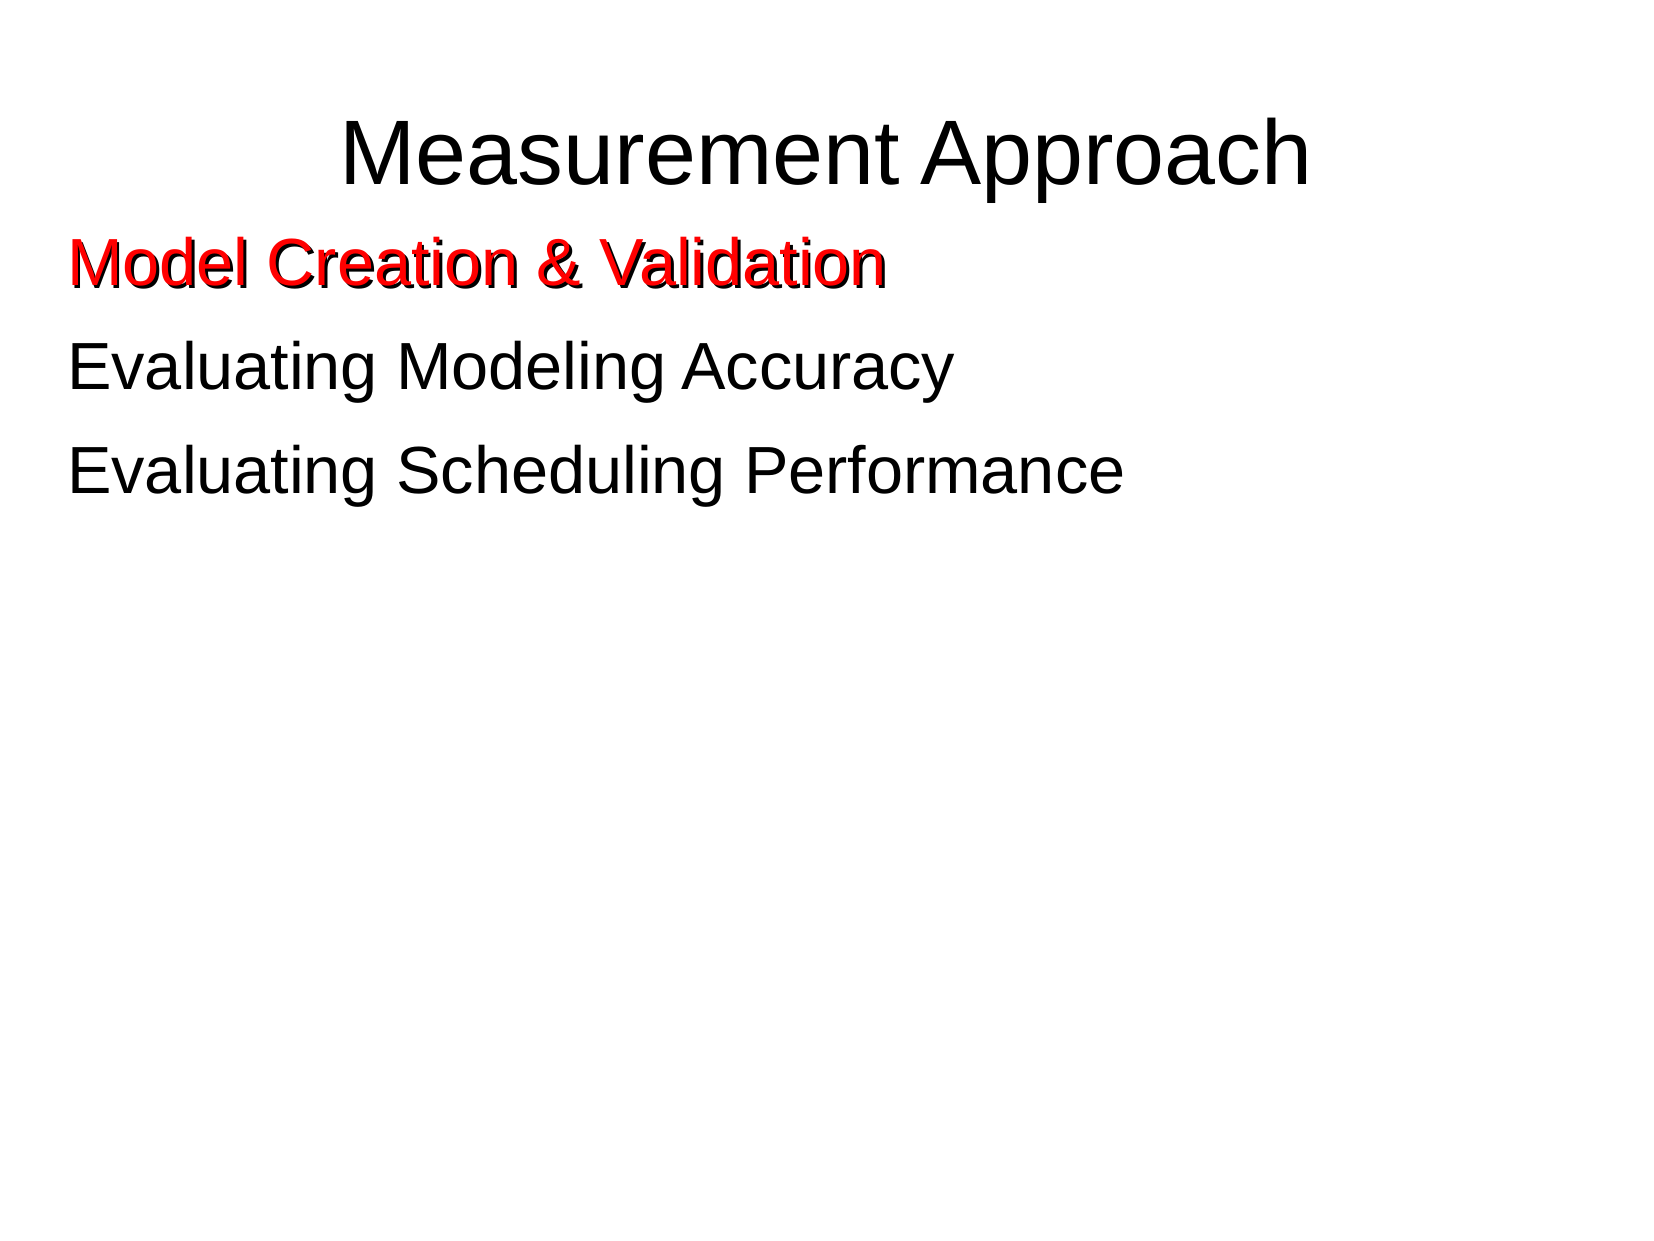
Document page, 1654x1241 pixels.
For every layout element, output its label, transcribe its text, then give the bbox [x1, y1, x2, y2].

title Measurement Approach [82, 49, 1571, 225]
list Model Creation & Validation Evaluating Modeling Accuracy Evaluating Scheduling Performance [49, 225, 1613, 1029]
